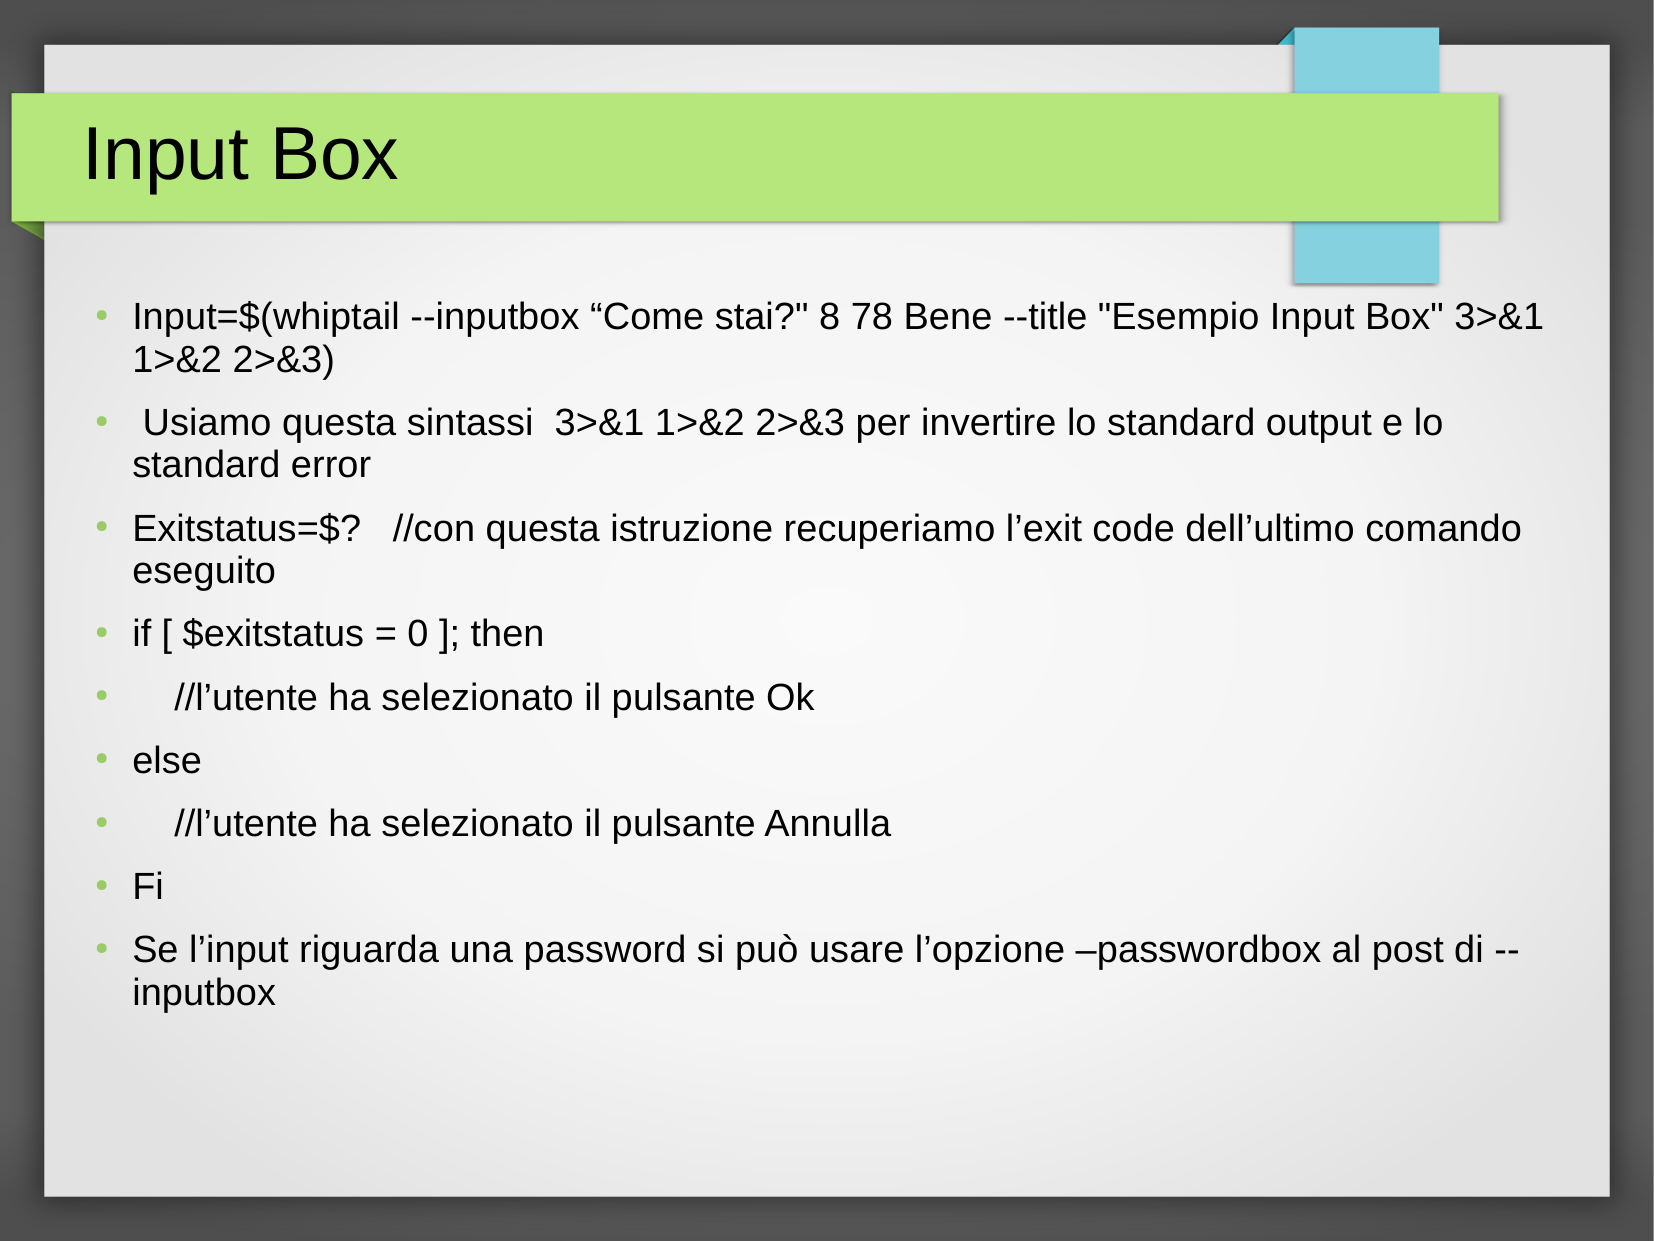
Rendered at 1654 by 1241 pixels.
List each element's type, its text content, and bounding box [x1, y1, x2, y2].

title Input Box [82, 94, 1264, 213]
list Input=$(whiptail --inputbox “Come stai?" 8 78 Bene --title "Esempio Input Box" 3>&1 1>&2 2>&3) Usiamo questa sintassi 3>&1 1>&2 2>&3 per invertire lo standard output e lo standard error Exitstatus=$? //con questa istruzione recuperiamo l’exit code dell’ultimo comando eseguito if [ $exitstatus = 0 ]; then //l’utente ha selezionato il pulsante Ok else //l’utente ha selezionato il pulsante Annulla Fi Se l’input riguarda una password si può usare l’opzione –passwordbox al post di --inputbox [82, 295, 1571, 1015]
picture [0, 0, 1654, 1241]
